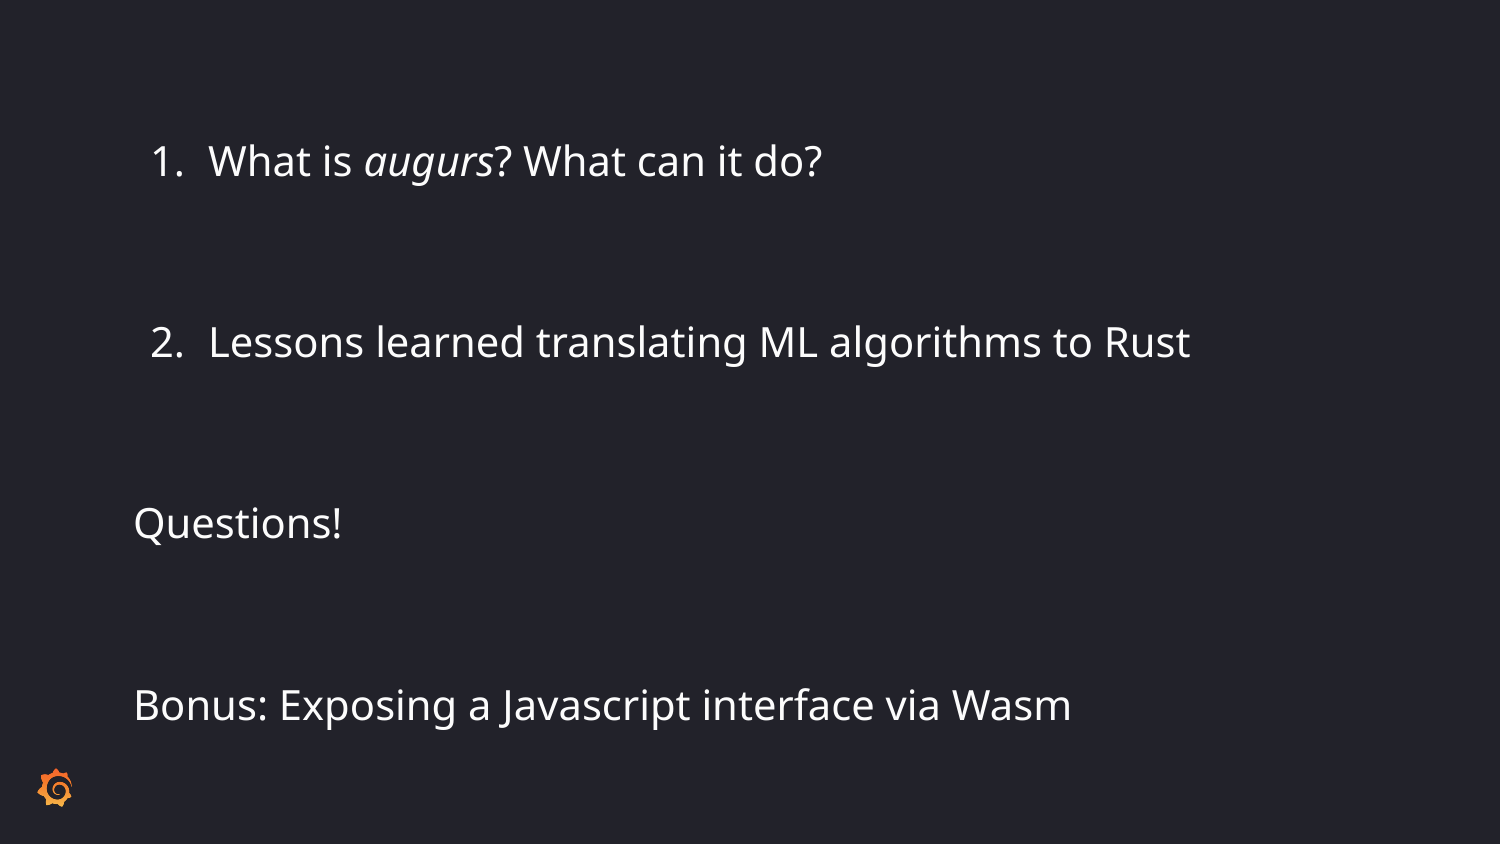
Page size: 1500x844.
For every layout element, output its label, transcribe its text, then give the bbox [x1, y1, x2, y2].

text_box What is augurs? What can it do? Lessons learned translating ML algorithms to Rust Questions! Bonus: Exposing a Javascript interface via Wasm [118, 119, 1274, 701]
picture [37, 768, 72, 807]
